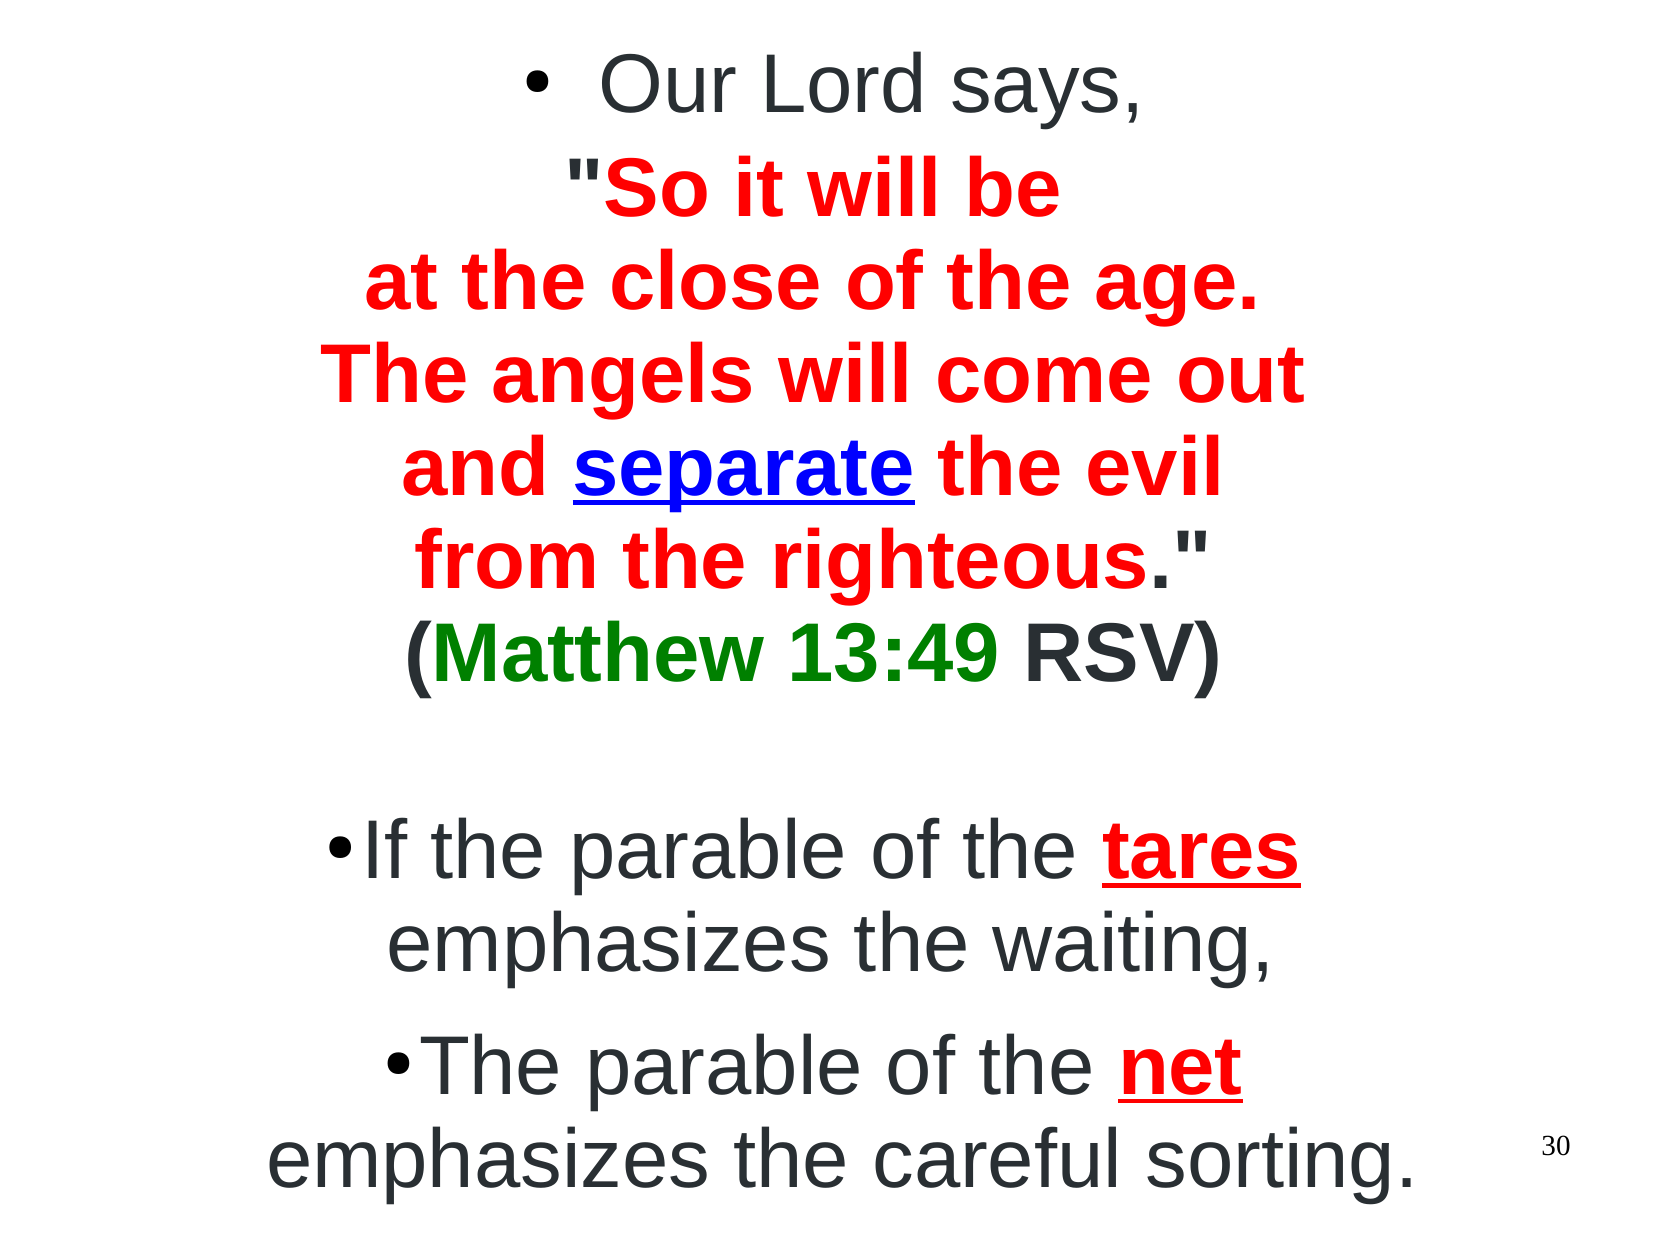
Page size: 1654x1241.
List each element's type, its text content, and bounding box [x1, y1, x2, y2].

list Our Lord says, "So it will be at the close of the age. The angels will come out and separate the evil from the righteous." (Matthew 13:49 RSV) If the parable of the tares emphasizes the waiting, The parable of the net emphasizes the careful sorting. [37, 37, 1613, 1241]
